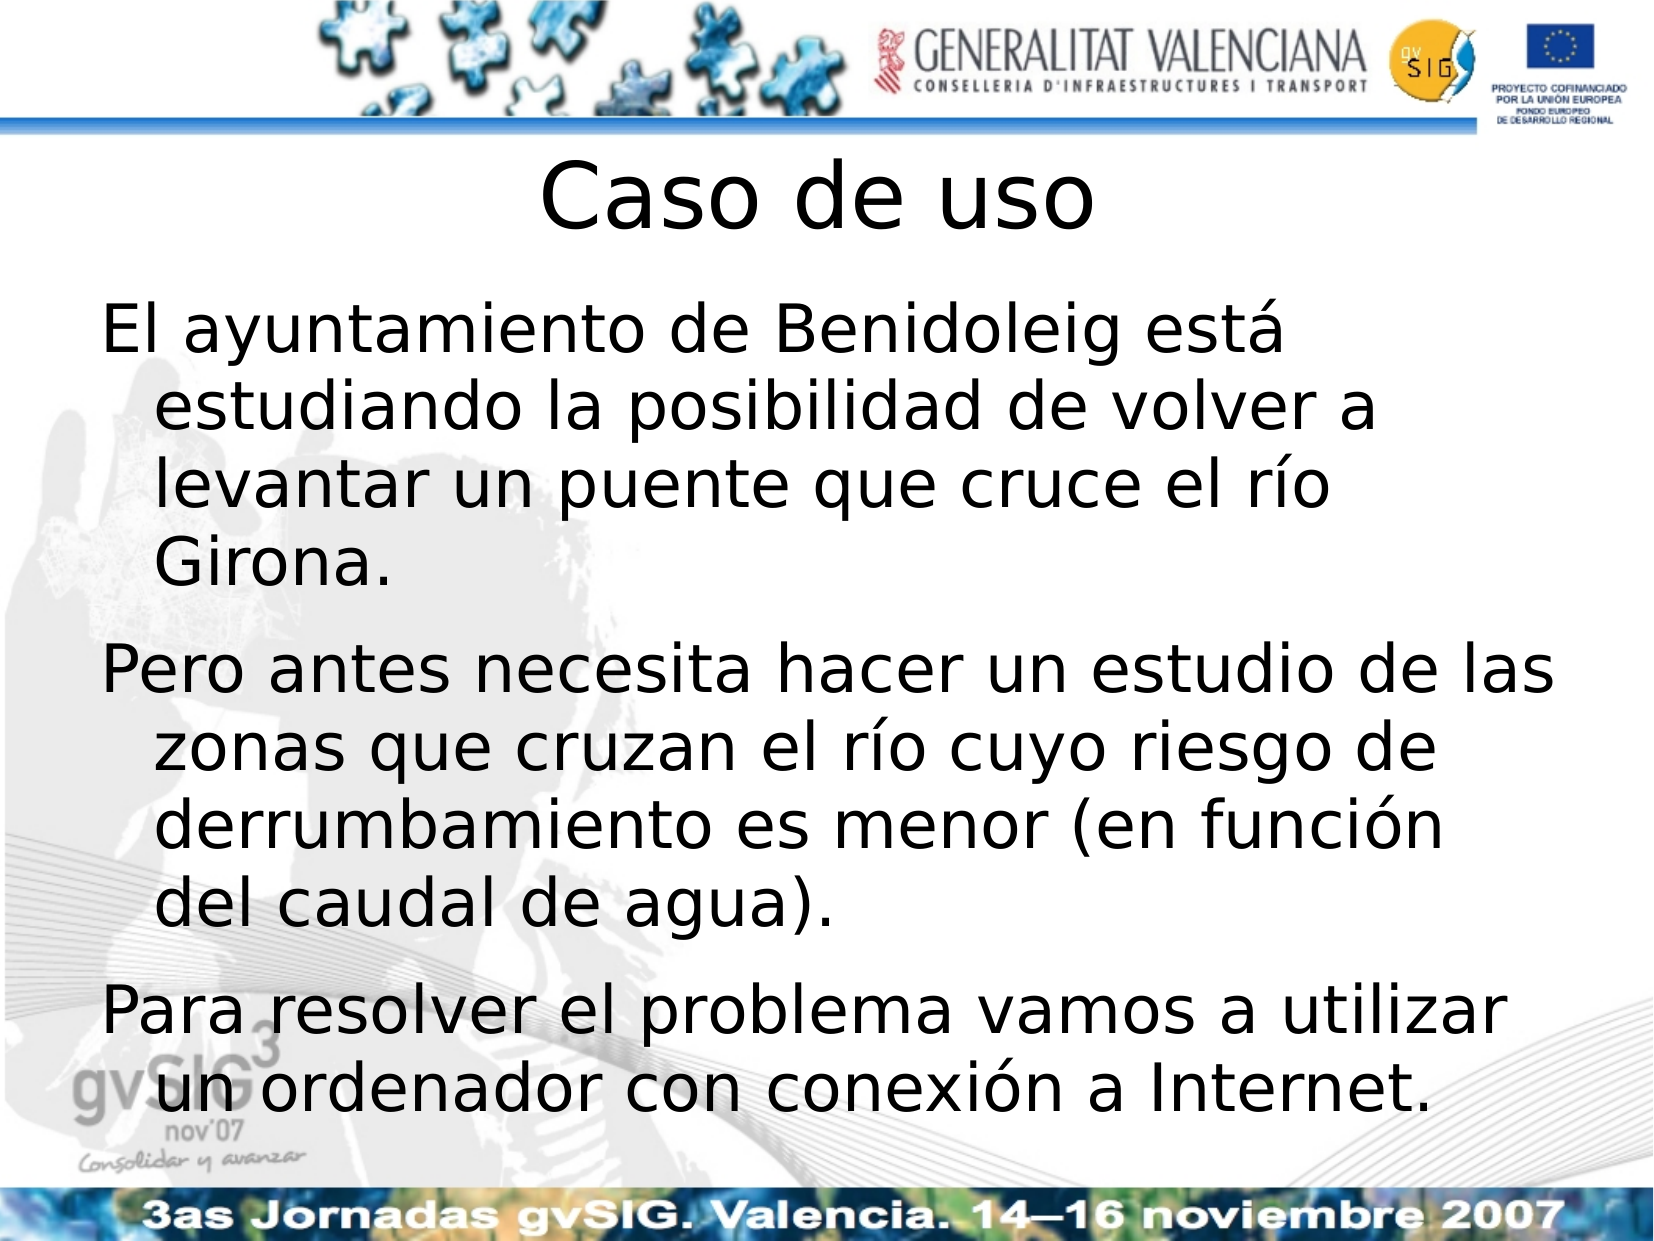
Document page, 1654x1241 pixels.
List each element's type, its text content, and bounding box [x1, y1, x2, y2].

picture [0, 0, 1654, 1241]
title Caso de uso [75, 92, 1563, 301]
list El ayuntamiento de Benidoleig está estudiando la posibilidad de volver a levantar un puente que cruce el río Girona. Pero antes necesita hacer un estudio de las zonas que cruzan el río cuyo riesgo de derrumbamiento es menor (en función del caudal de agua). Para resolver el problema vamos a utilizar un ordenador con conexión a Internet. [82, 290, 1571, 1128]
